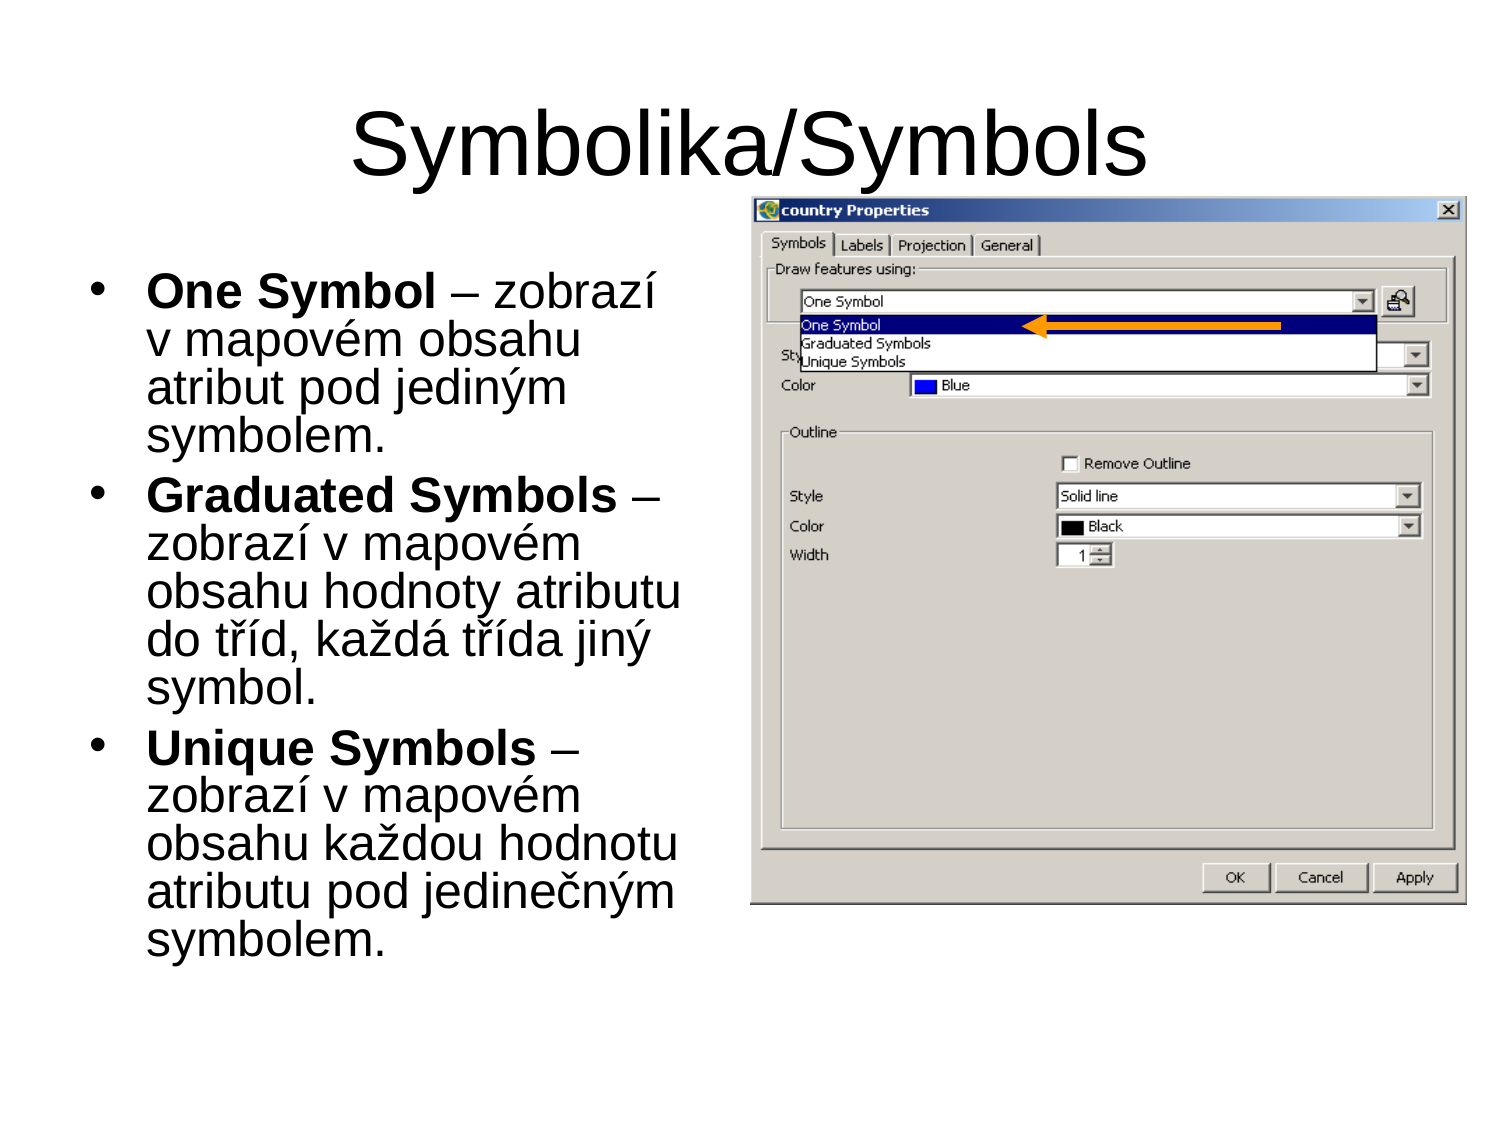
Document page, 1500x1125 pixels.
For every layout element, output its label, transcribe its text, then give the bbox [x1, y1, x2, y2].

title Symbolika/Symbols [75, 45, 1426, 233]
list One Symbol – zobrazí v mapovém obsahu atribut pod jediným symbolem. Graduated Symbols – zobrazí v mapovém obsahu hodnoty atributu do tříd, každá třída jiný symbol. Unique Symbols – zobrazí v mapovém obsahu každou hodnotu atributu pod jedinečným symbolem. [75, 262, 738, 1006]
list [750, 196, 1467, 906]
